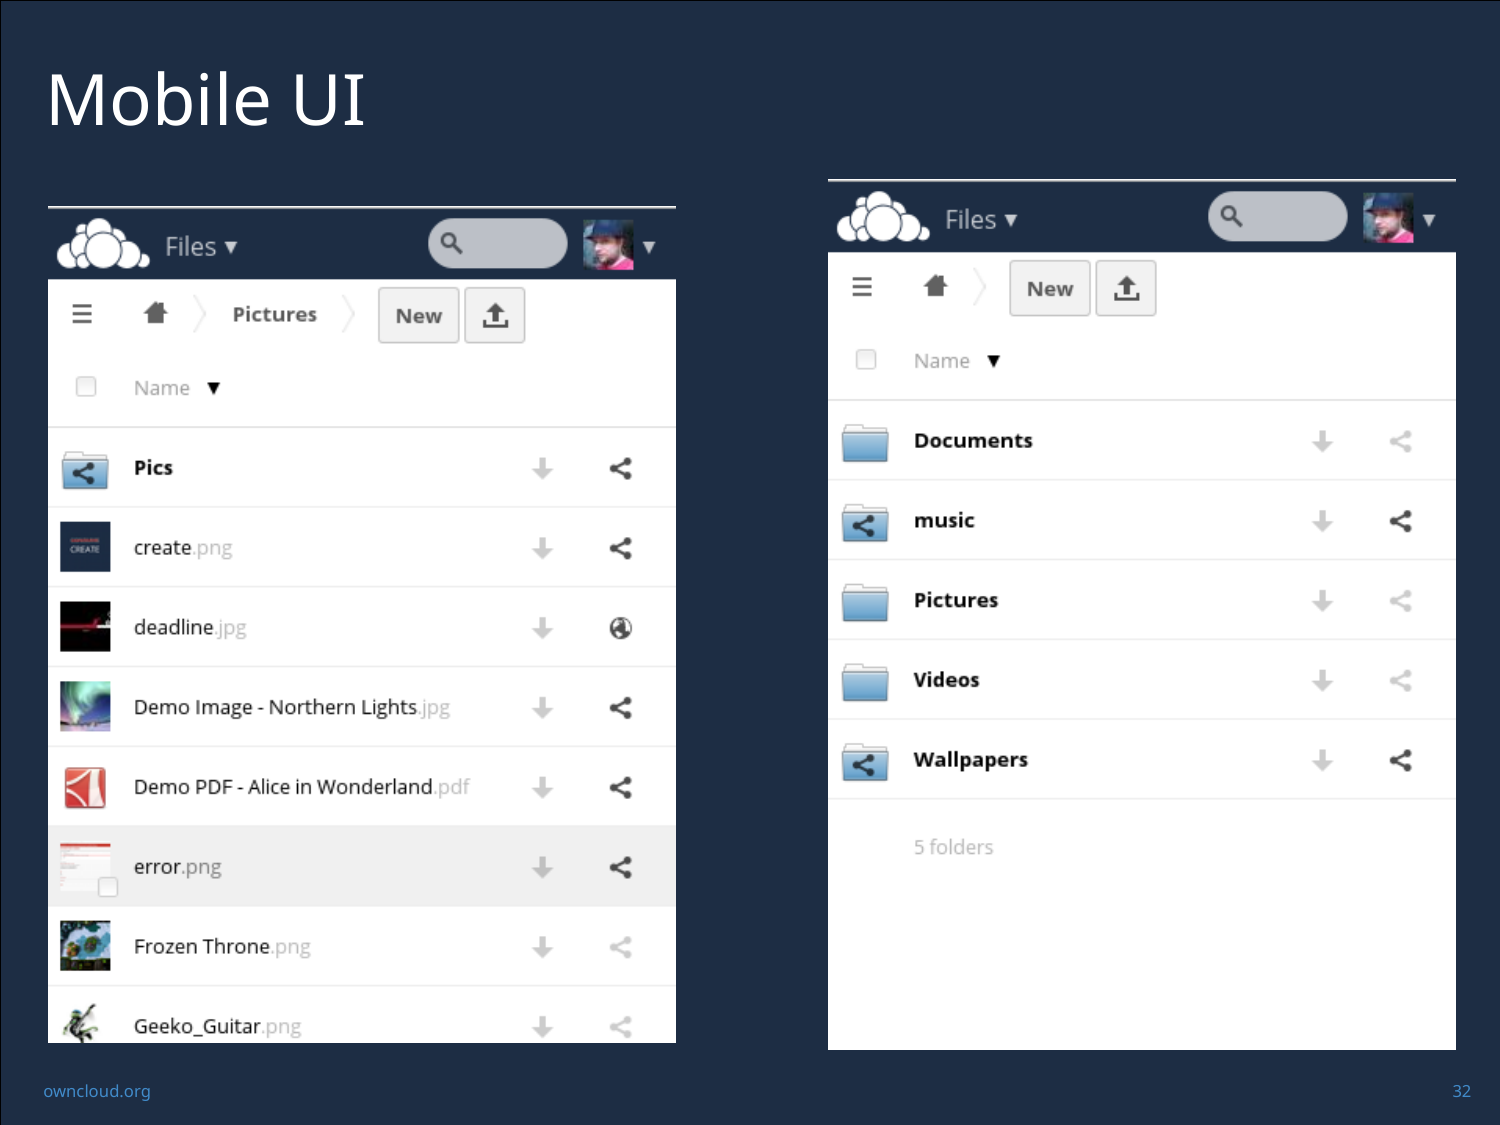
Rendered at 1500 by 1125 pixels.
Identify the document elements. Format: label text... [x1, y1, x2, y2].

picture [48, 206, 676, 1043]
picture [828, 179, 1456, 1051]
title Mobile UI [45, 3, 1396, 192]
